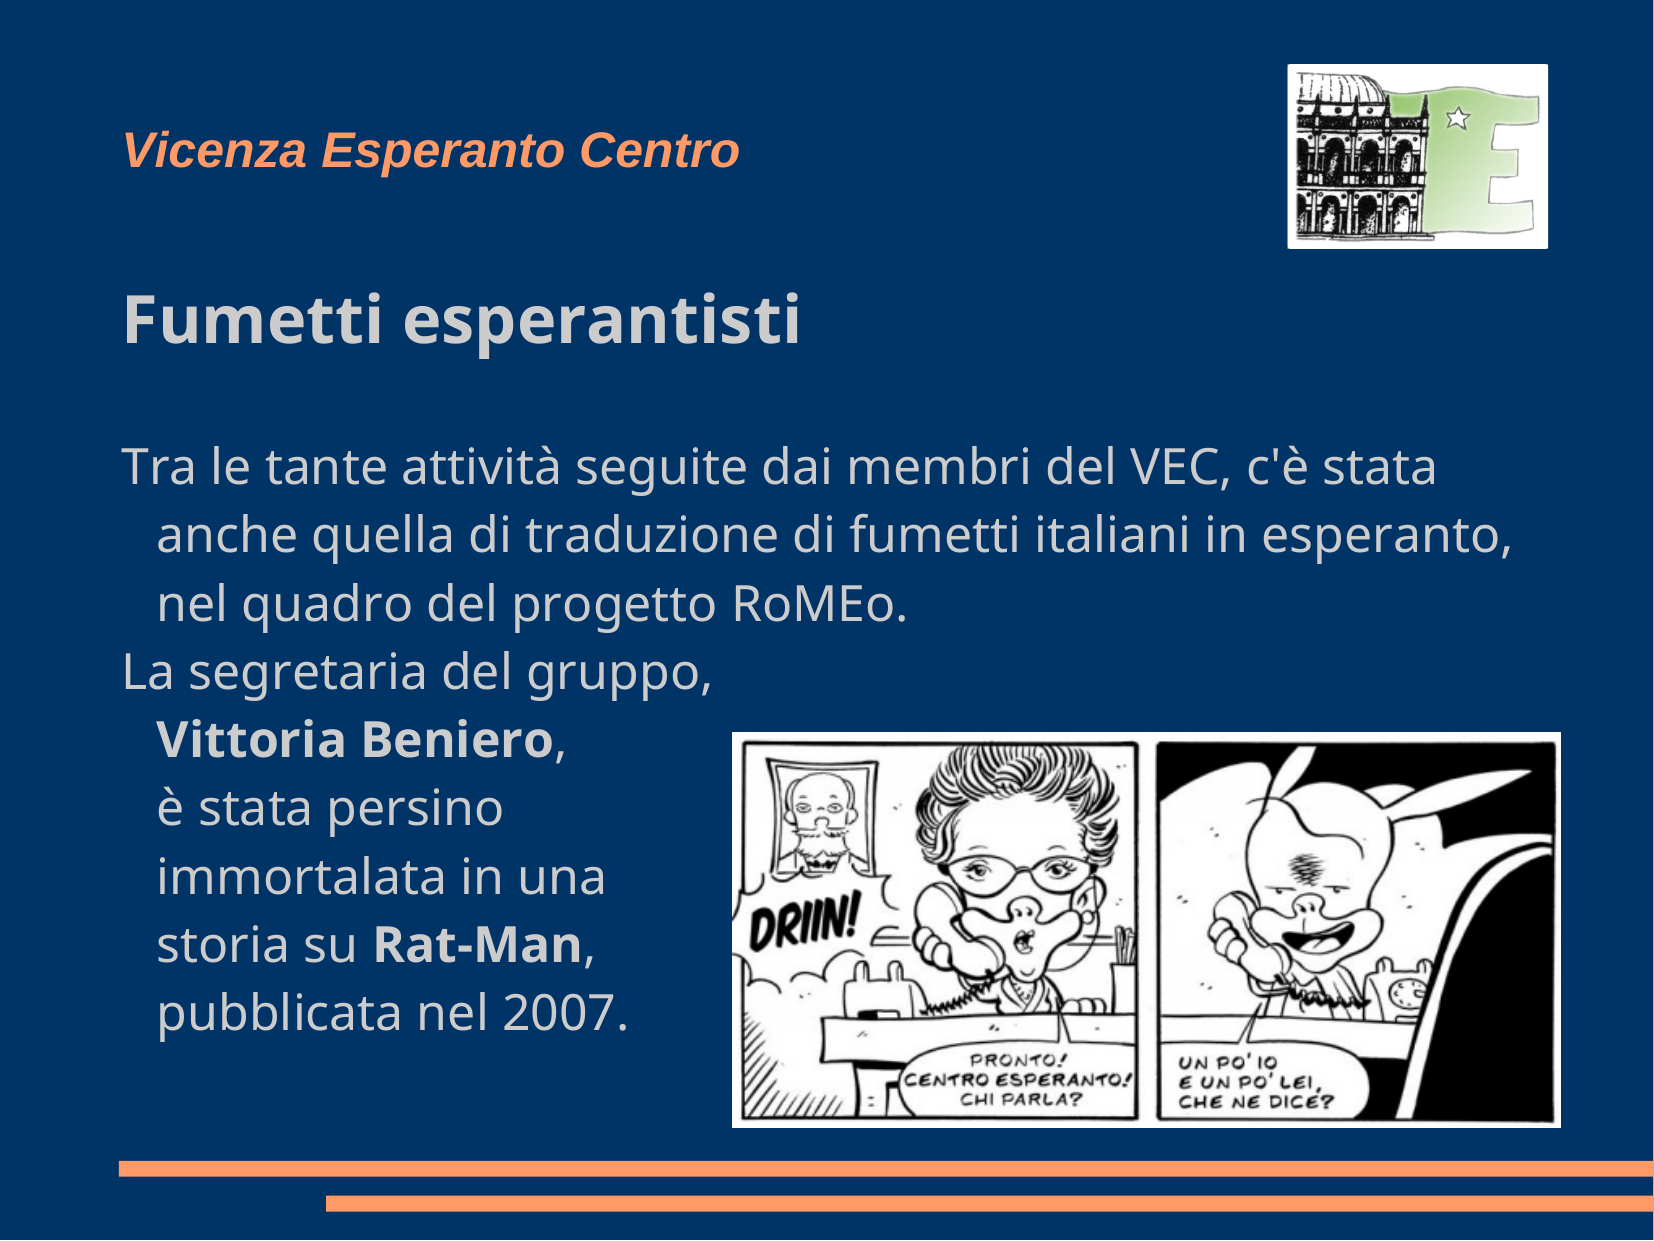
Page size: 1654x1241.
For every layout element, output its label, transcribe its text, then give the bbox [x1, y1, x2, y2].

picture [732, 732, 1561, 1128]
subtitle Fumetti esperantisti Tra le tante attività seguite dai membri del VEC, c'è stata anche quella di traduzione di fumetti italiani in esperanto, nel quadro del progetto RoMEo. La segretaria del gruppo, Vittoria Beniero, è stata persino immortalata in una storia su Rat-Man, pubblicata nel 2007. [121, 311, 1561, 1143]
title Vicenza Esperanto Centro [121, 46, 1534, 254]
picture [1287, 64, 1549, 249]
